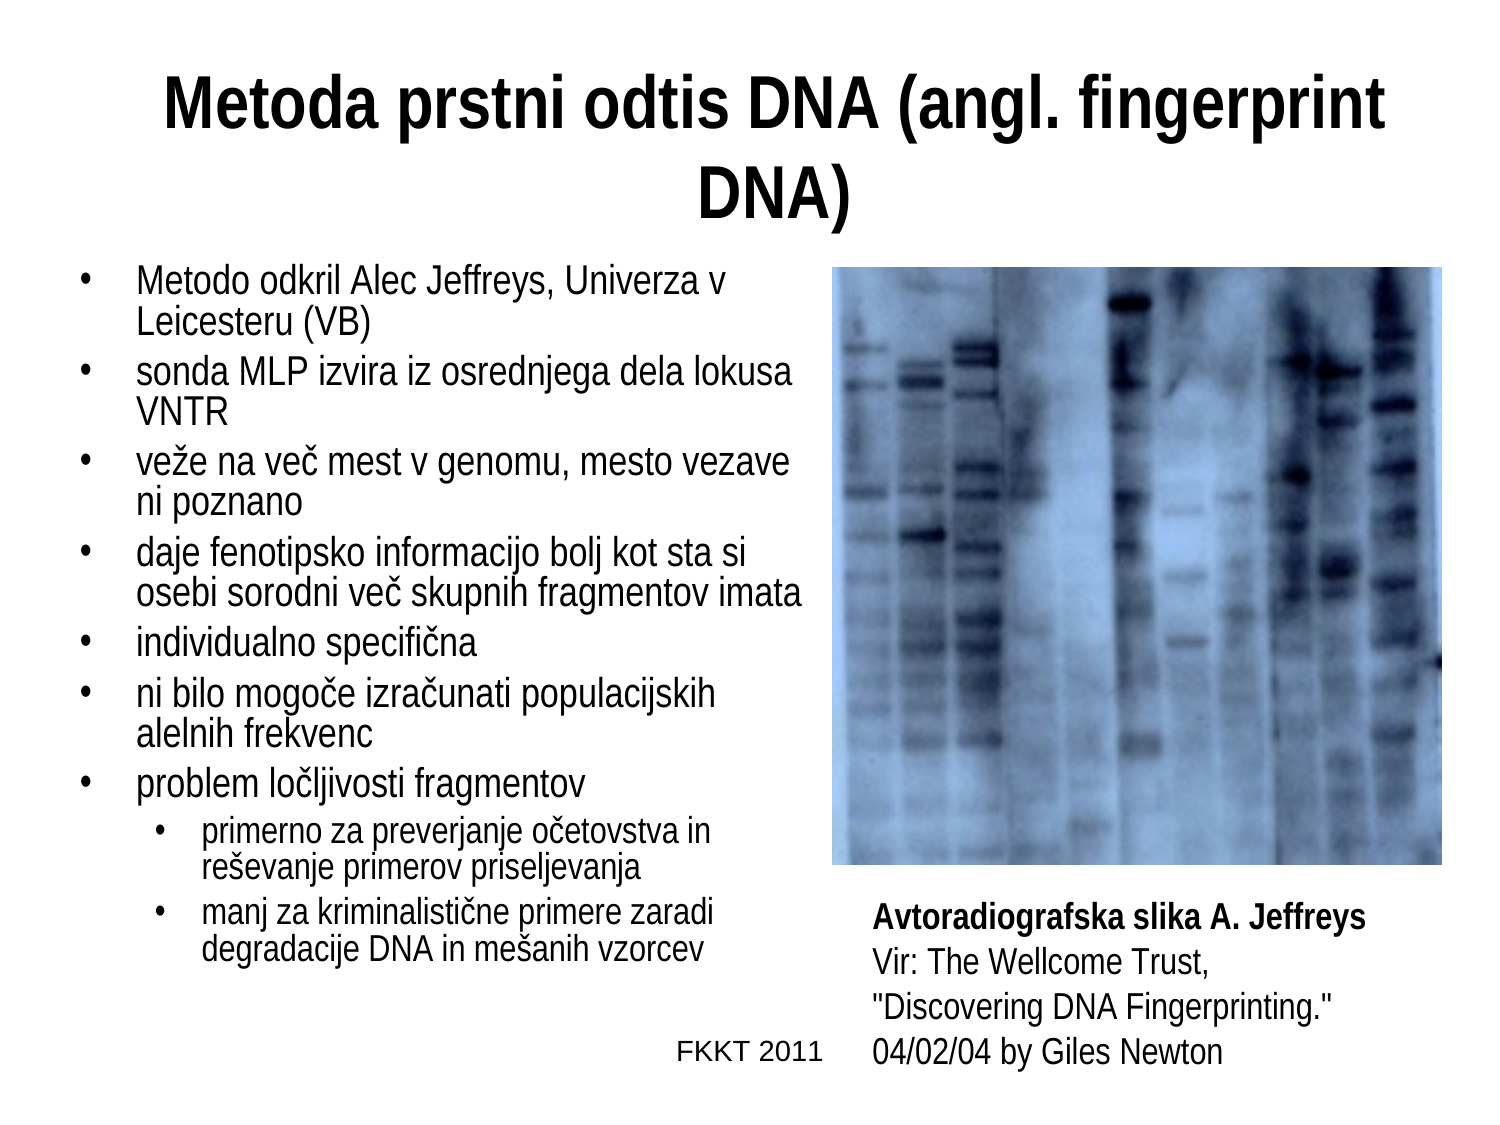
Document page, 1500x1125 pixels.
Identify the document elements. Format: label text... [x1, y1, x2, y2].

title Metoda prstni odtis DNA (angl. fingerprint DNA) [137, 46, 1413, 242]
picture [832, 267, 1442, 865]
text_box FKKT 2011 [512, 1024, 857, 1103]
list Metodo odkril Alec Jeffreys, Univerza v Leicesteru (VB) sonda MLP izvira iz osrednjega dela lokusa VNTR veže na več mest v genomu, mesto vezave ni poznano daje fenotipsko informacijo bolj kot sta si osebi sorodni več skupnih fragmentov imata individualno specifična ni bilo mogoče izračunati populacijskih alelnih frekvenc problem ločljivosti fragmentov primerno za preverjanje očetovstva in reševanje primerov priseljevanja manj za kriminalistične primere zaradi degradacije DNA in mešanih vzorcev [64, 255, 833, 1012]
text_box Avtoradiografska slika A. Jeffreys Vir: The Wellcome Trust, "Discovering DNA Fingerprinting." 04/02/04 by Giles Newton [857, 884, 1382, 1125]
